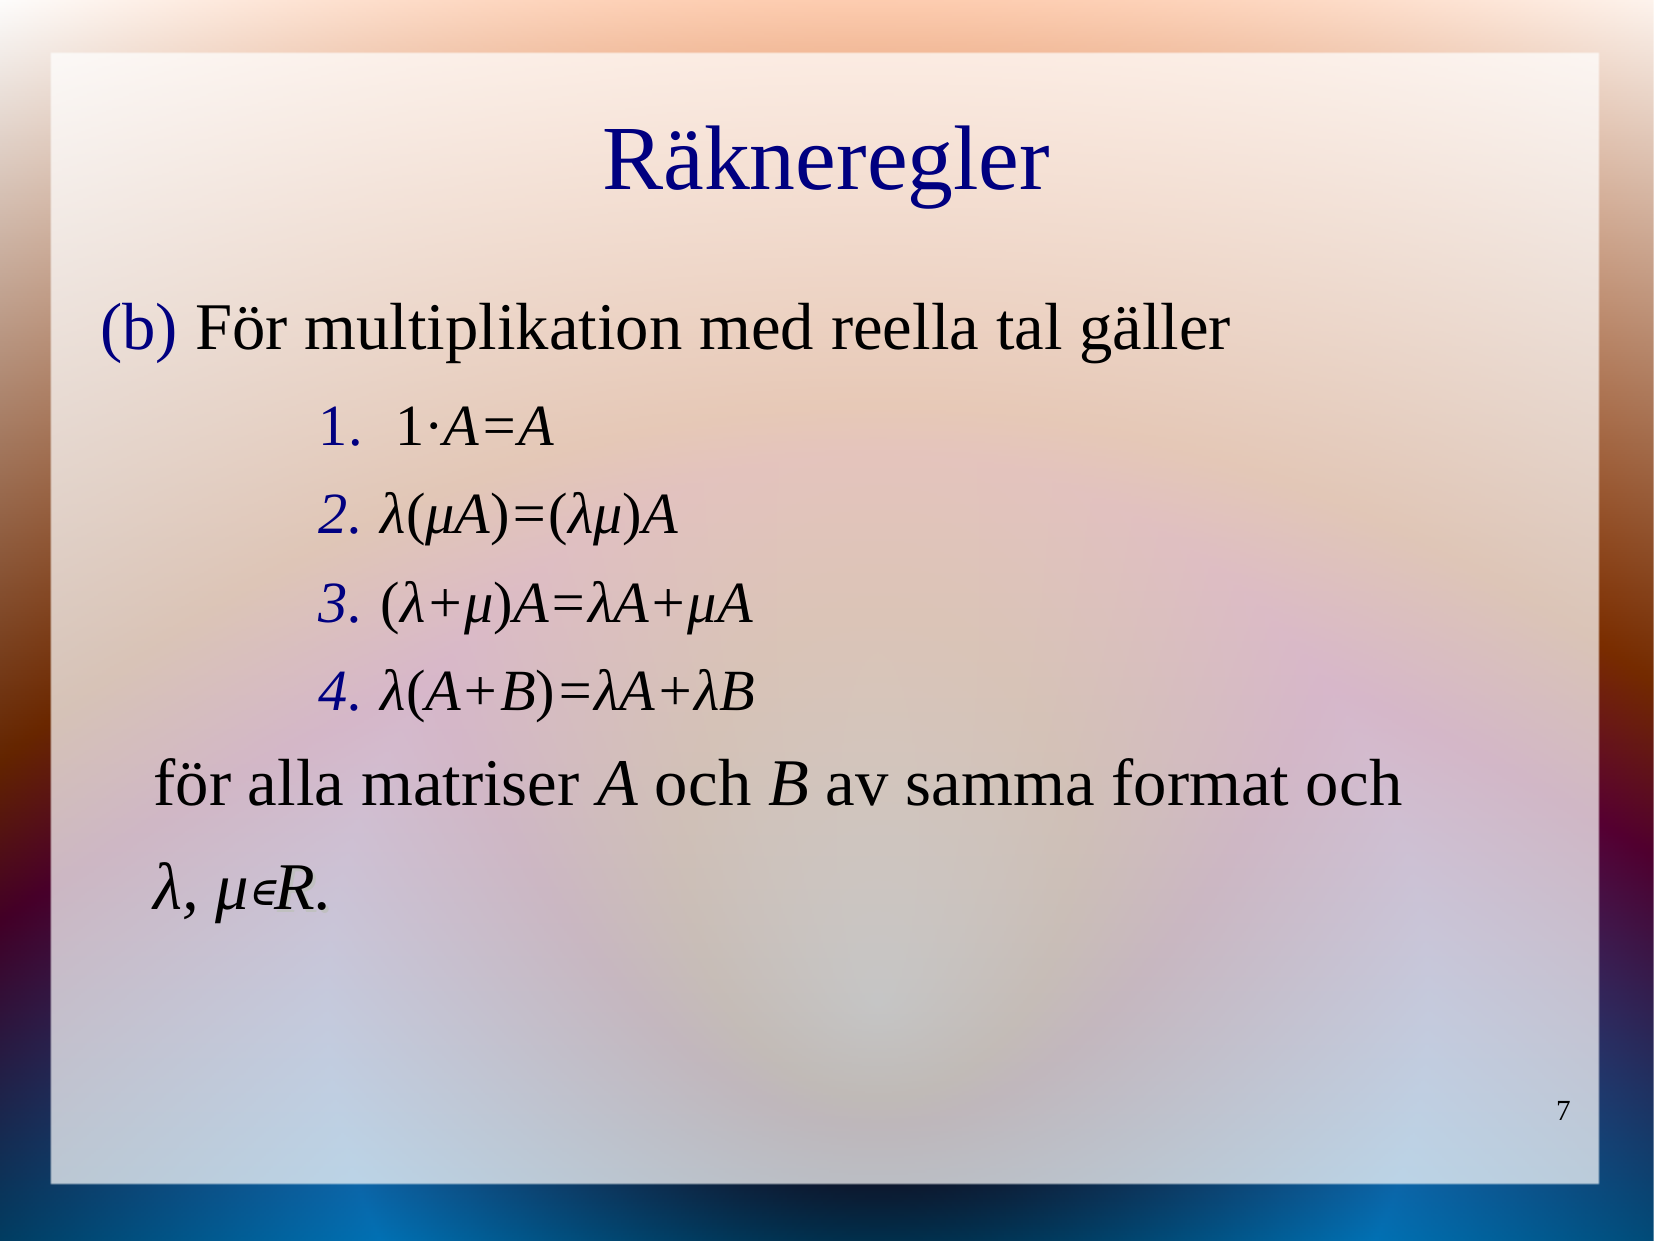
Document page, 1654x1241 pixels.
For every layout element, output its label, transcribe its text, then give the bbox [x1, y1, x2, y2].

picture [0, 0, 1654, 1241]
list För multiplikation med reella tal gäller 1·A=A λ(μA)=(λμ)A (λ+μ)A=λA+μA λ(A+B)=λA+λB för alla matriser A och B av samma format och λ, μ∊R. [82, 290, 1571, 1019]
title Räkneregler [82, 62, 1571, 256]
